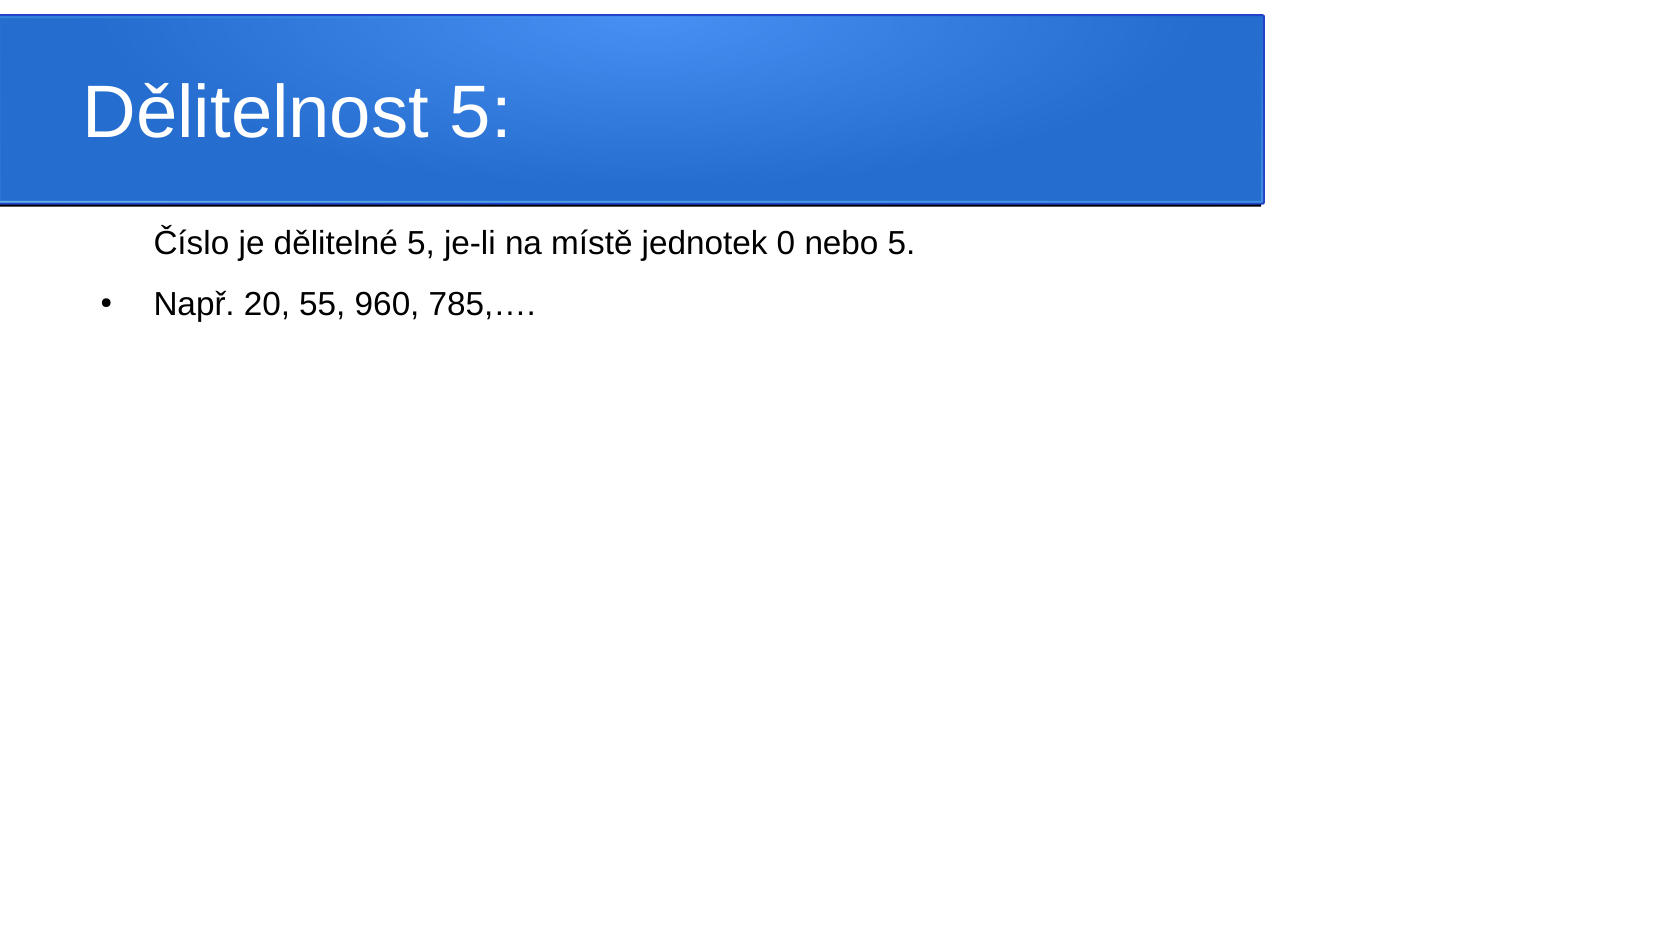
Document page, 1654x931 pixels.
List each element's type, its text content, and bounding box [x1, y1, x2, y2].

title Dělitelnost 5: [82, 35, 1235, 189]
list Číslo je dělitelné 5, je-li na místě jednotek 0 nebo 5. Např. 20, 55, 960, 785,…. [82, 224, 1571, 764]
